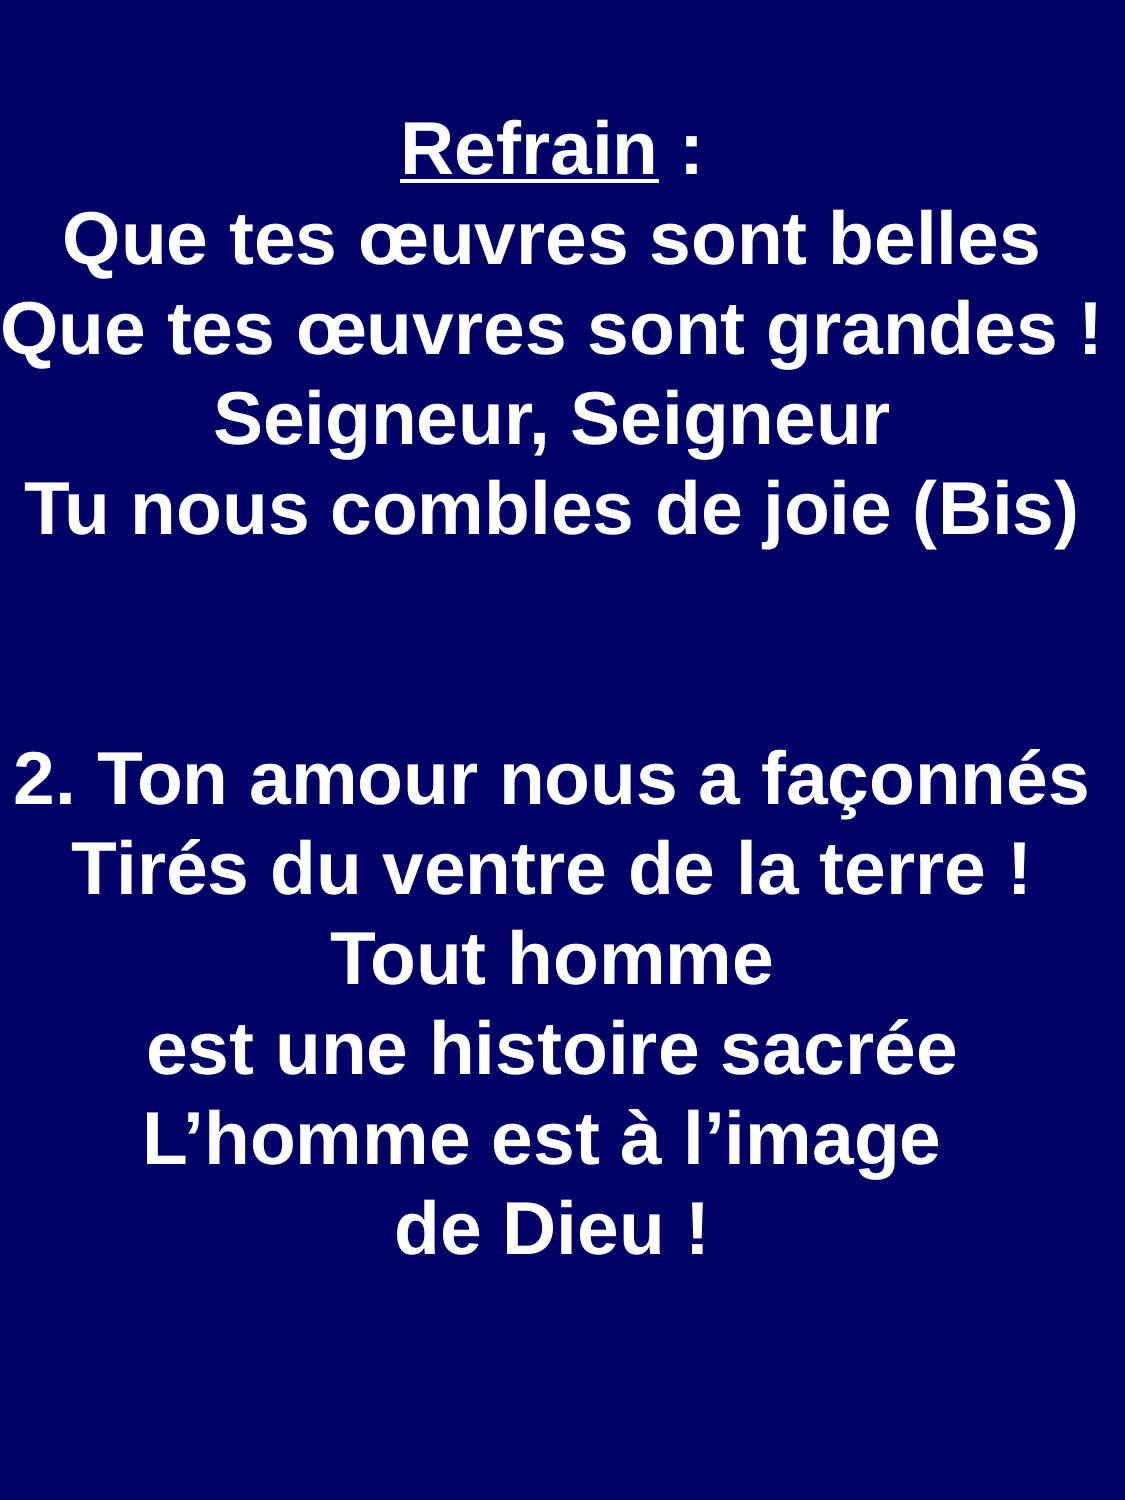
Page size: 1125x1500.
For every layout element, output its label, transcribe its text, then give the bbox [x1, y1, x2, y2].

text_box Refrain : Que tes œuvres sont belles Que tes œuvres sont grandes ! Seigneur, Seigneur Tu nous combles de joie (Bis) 2. Ton amour nous a façonnés Tirés du ventre de la terre ! Tout homme est une histoire sacrée L’homme est à l’image de Dieu ! [0, 47, 1125, 1443]
